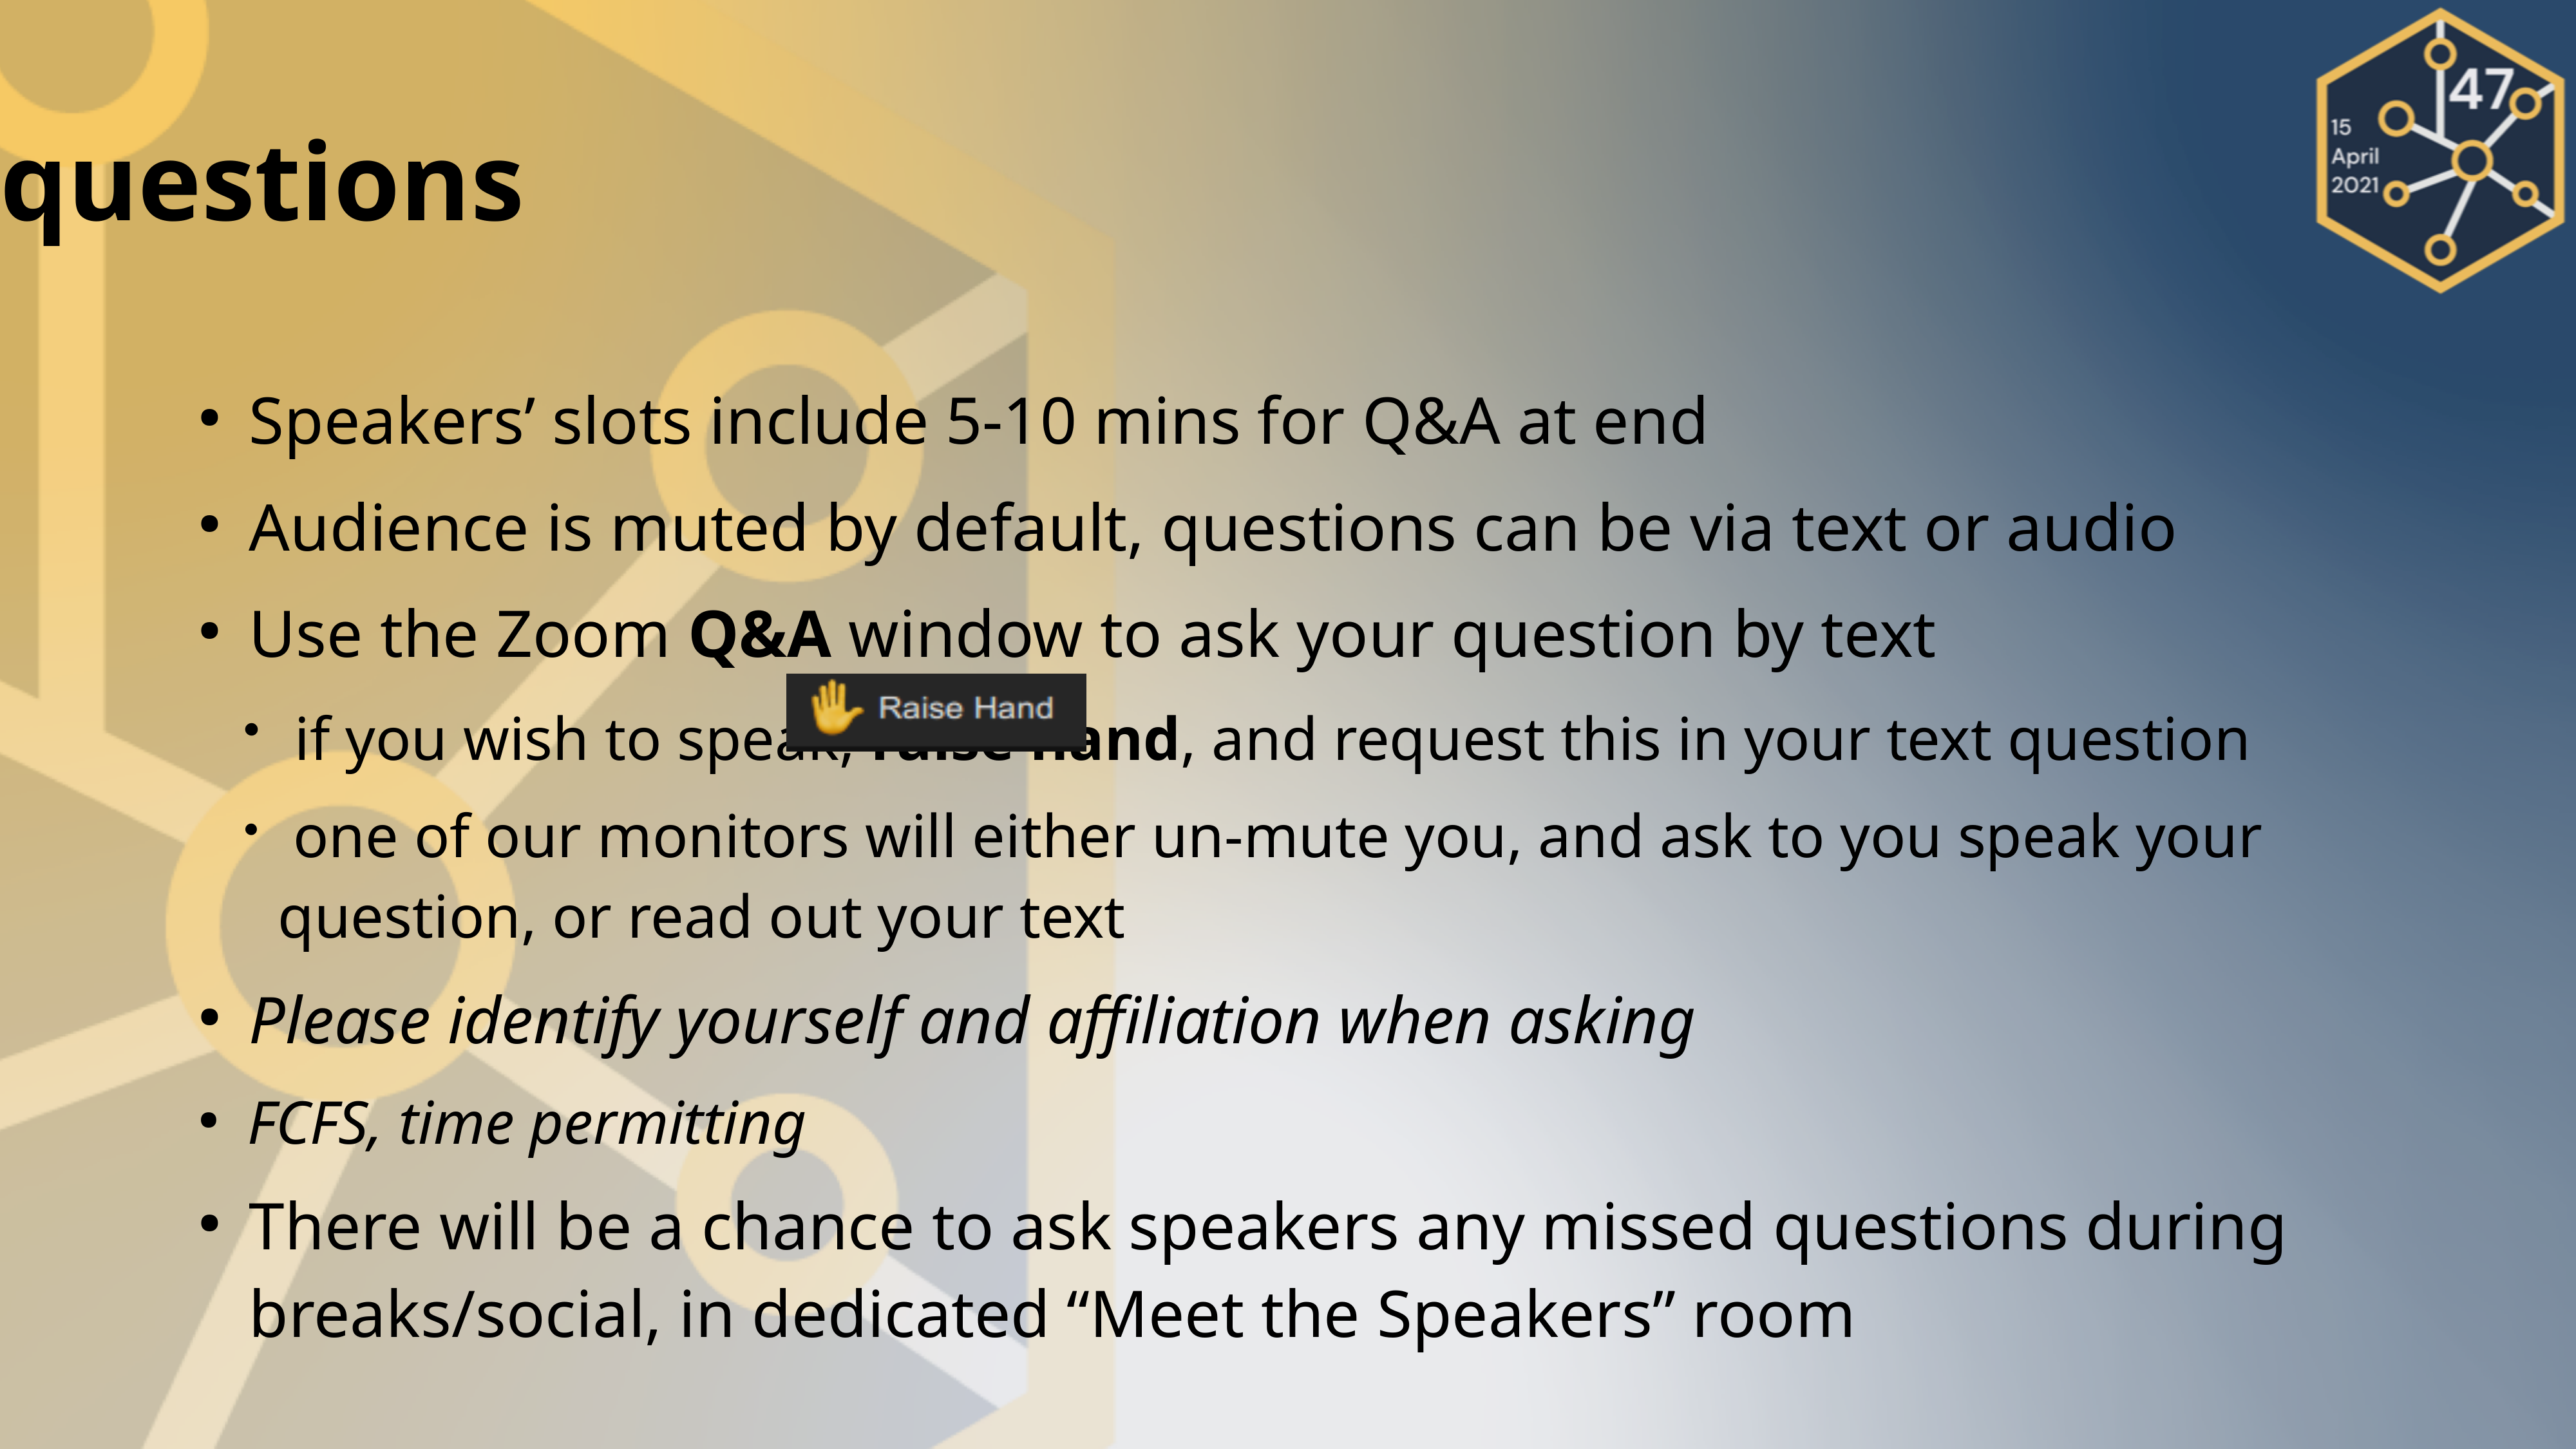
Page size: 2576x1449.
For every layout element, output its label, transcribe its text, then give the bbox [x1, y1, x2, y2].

title questions [0, 57, 1624, 300]
picture [0, 0, 2576, 1449]
list Speakers’ slots include 5-10 mins for Q&A at end Audience is muted by default, questions can be via text or audio Use the Zoom Q&A window to ask your question by text if you wish to speak, raise hand, and request this in your text question one of our monitors will either un-mute you, and ask to you speak your question, or read out your text Please identify yourself and affiliation when asking FCFS, time permitting There will be a chance to ask speakers any missed questions during breaks/social, in dedicated “Meet the Speakers” room [186, 375, 2389, 1226]
